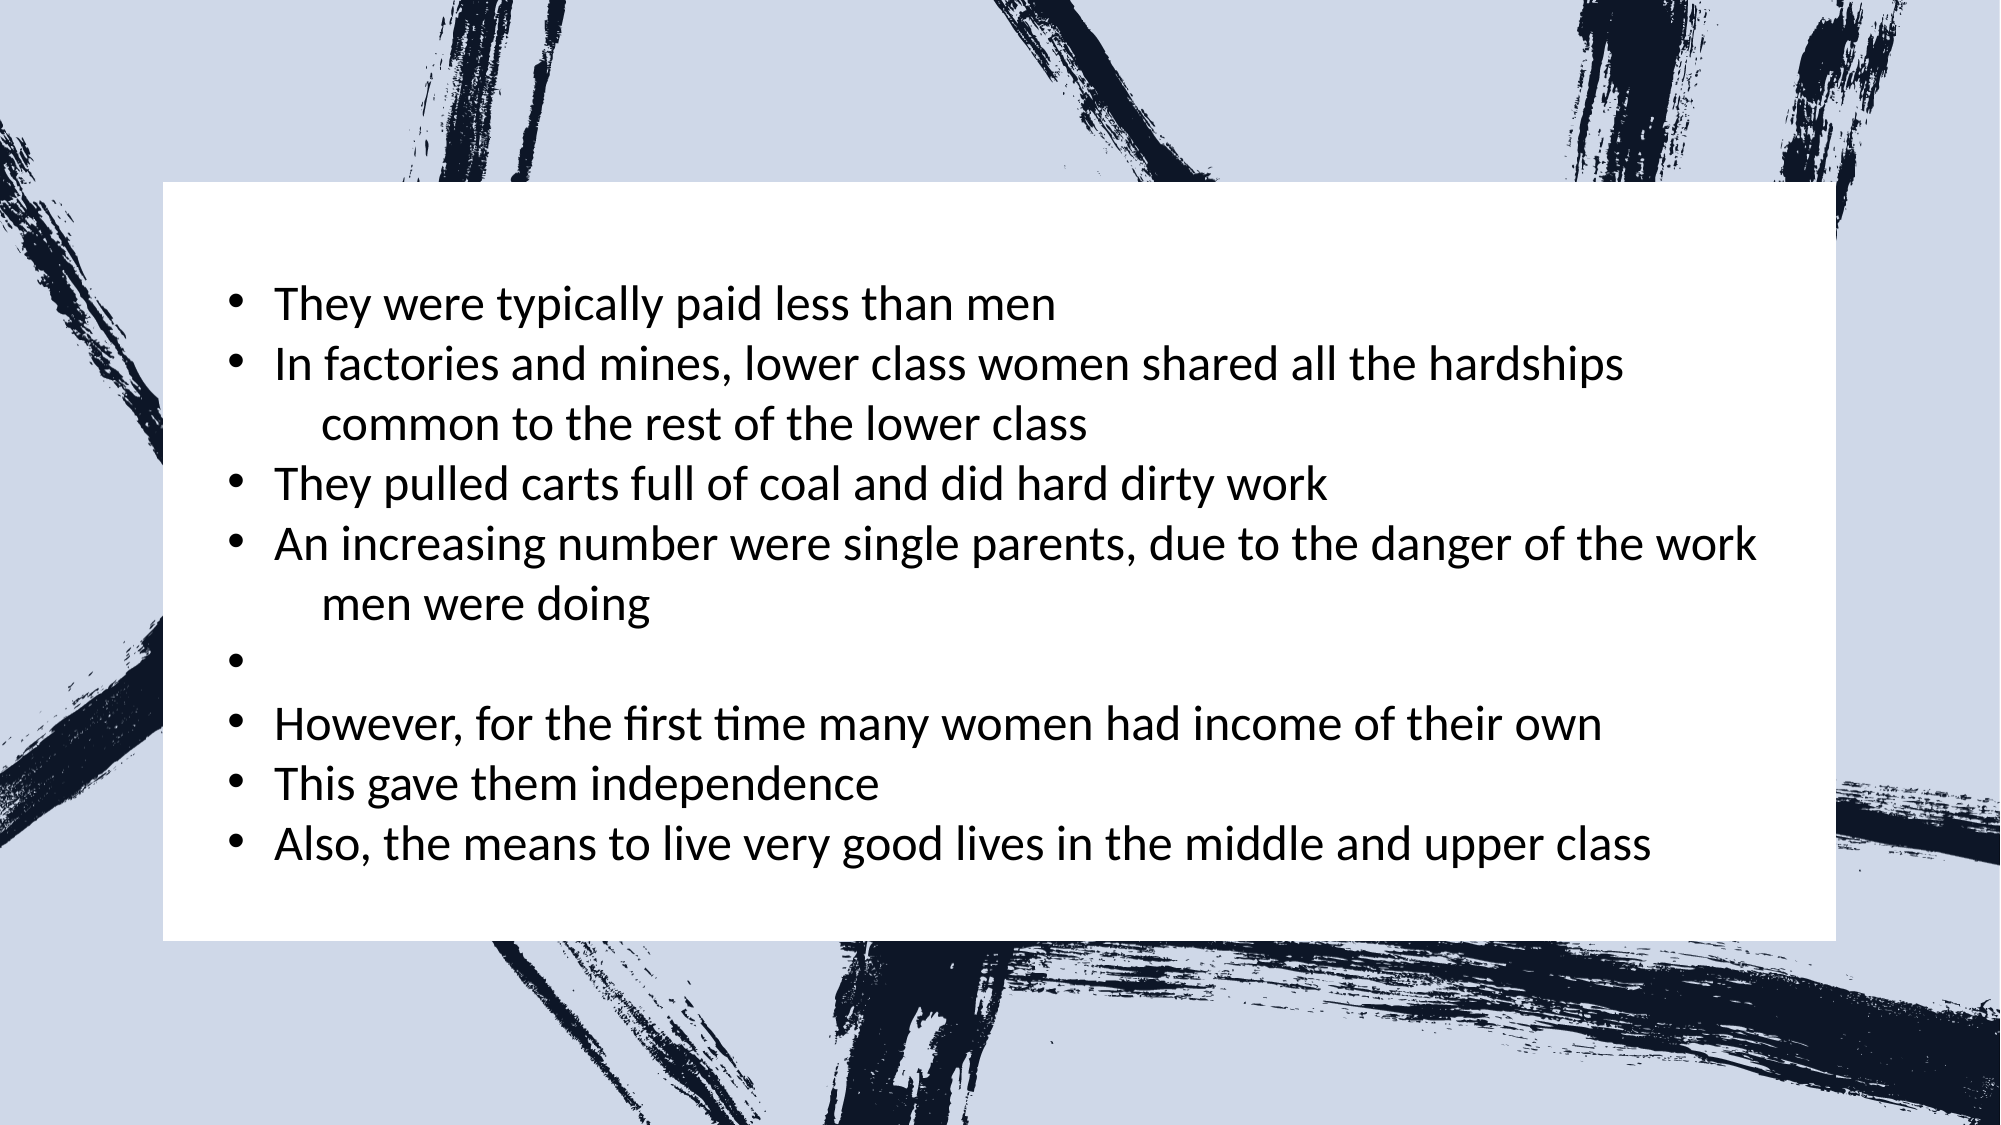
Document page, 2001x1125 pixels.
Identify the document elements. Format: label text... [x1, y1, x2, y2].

text_box They were typically paid less than men In factories and mines, lower class women shared all the hardships common to the rest of the lower class They pulled carts full of coal and did hard dirty work An increasing number were single parents, due to the danger of the work men were doing However, for the first time many women had income of their own This gave them independence Also, the means to live very good lives in the middle and upper class [212, 263, 1787, 885]
text_box [0, 0, 2000, 1125]
